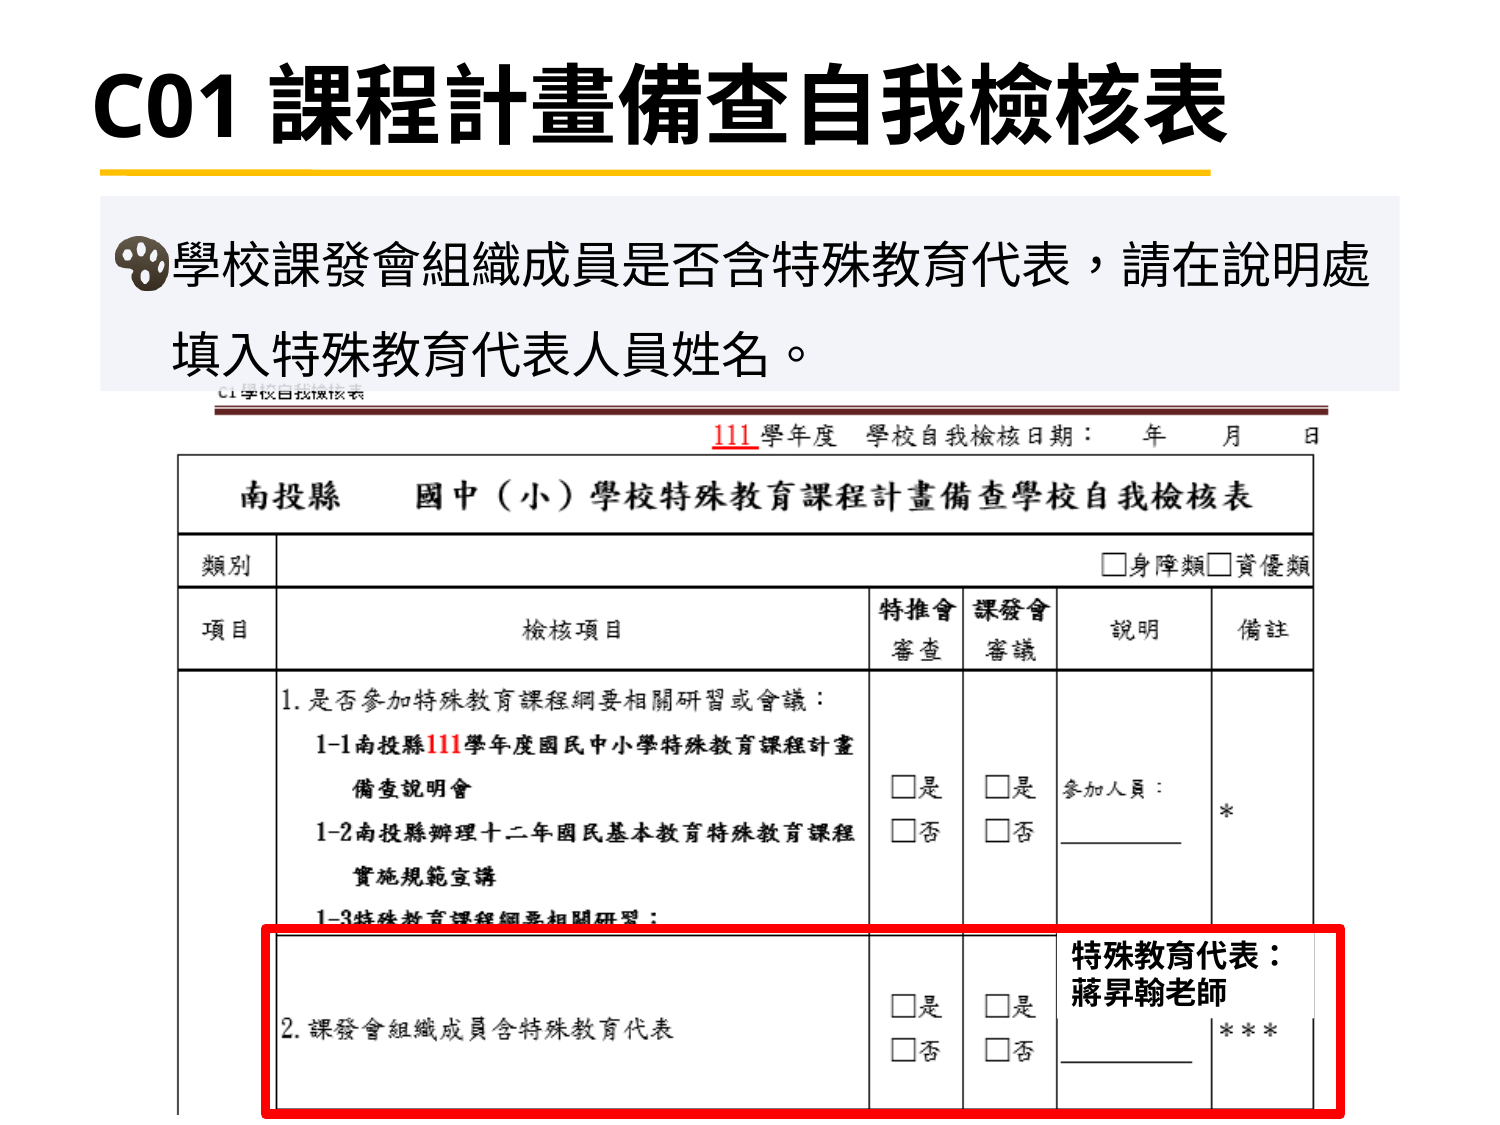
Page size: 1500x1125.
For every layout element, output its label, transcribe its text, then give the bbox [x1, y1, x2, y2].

picture [154, 392, 1341, 1115]
text_box 學校課發會組織成員是否含特殊教育代表，請在說明處填入特殊教育代表人員姓名。 [100, 196, 1400, 392]
text_box 特殊教育代表：蔣昇翰老師 [1057, 933, 1315, 1019]
picture [270, 933, 1336, 1109]
picture [115, 236, 169, 291]
text_box C01課程計畫備查自我檢核表 [75, 42, 1245, 163]
